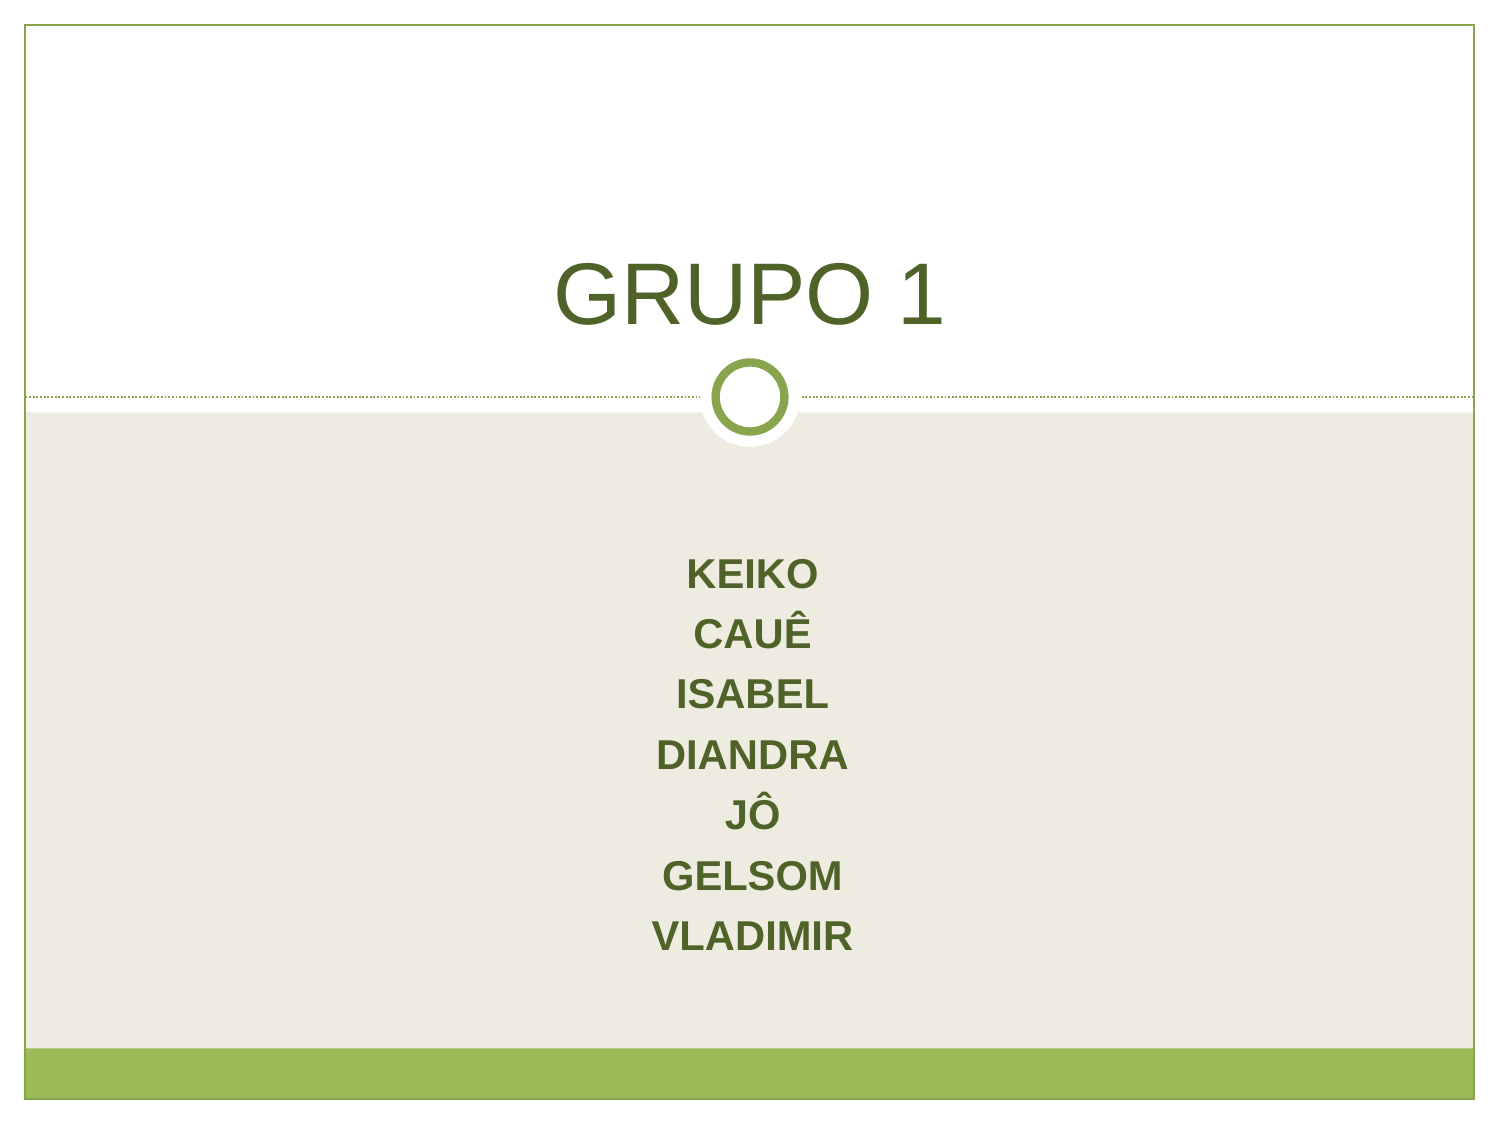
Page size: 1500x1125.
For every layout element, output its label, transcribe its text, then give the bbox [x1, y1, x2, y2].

title GRUPO 1 [112, 62, 1388, 350]
text_box KEIKO CAUÊ ISABEL DIANDRA JÔ GELSOM VLADIMIR [501, 538, 1004, 1029]
